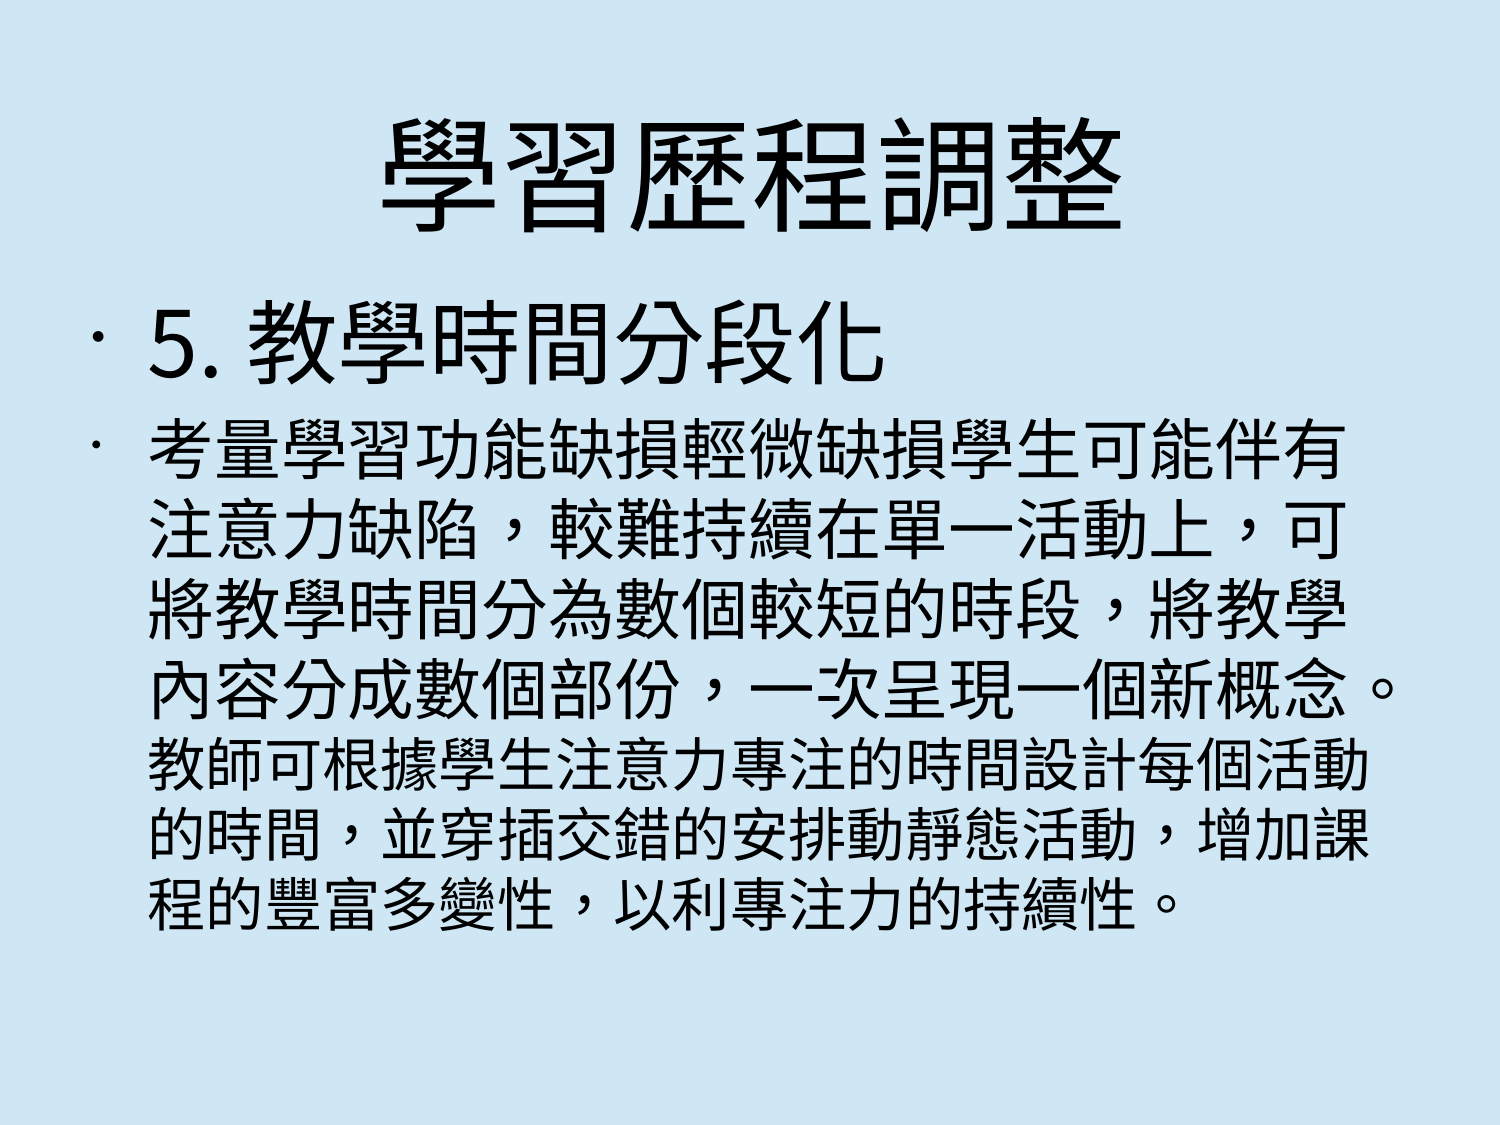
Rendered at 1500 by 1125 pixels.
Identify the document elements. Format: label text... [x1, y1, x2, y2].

list 5.教學時間分段化 考量學習功能缺損輕微缺損學生可能伴有注意力缺陷，較難持續在單一活動上，可將教學時間分為數個較短的時段，將教學內容分成數個部份，一次呈現一個新概念。教師可根據學生注意力專注的時間設計每個活動的時間，並穿插交錯的安排動靜態活動，增加課程的豐富多變性，以利專注力的持續性。 [76, 278, 1427, 1069]
title 學習歷程調整 [76, 90, 1427, 278]
